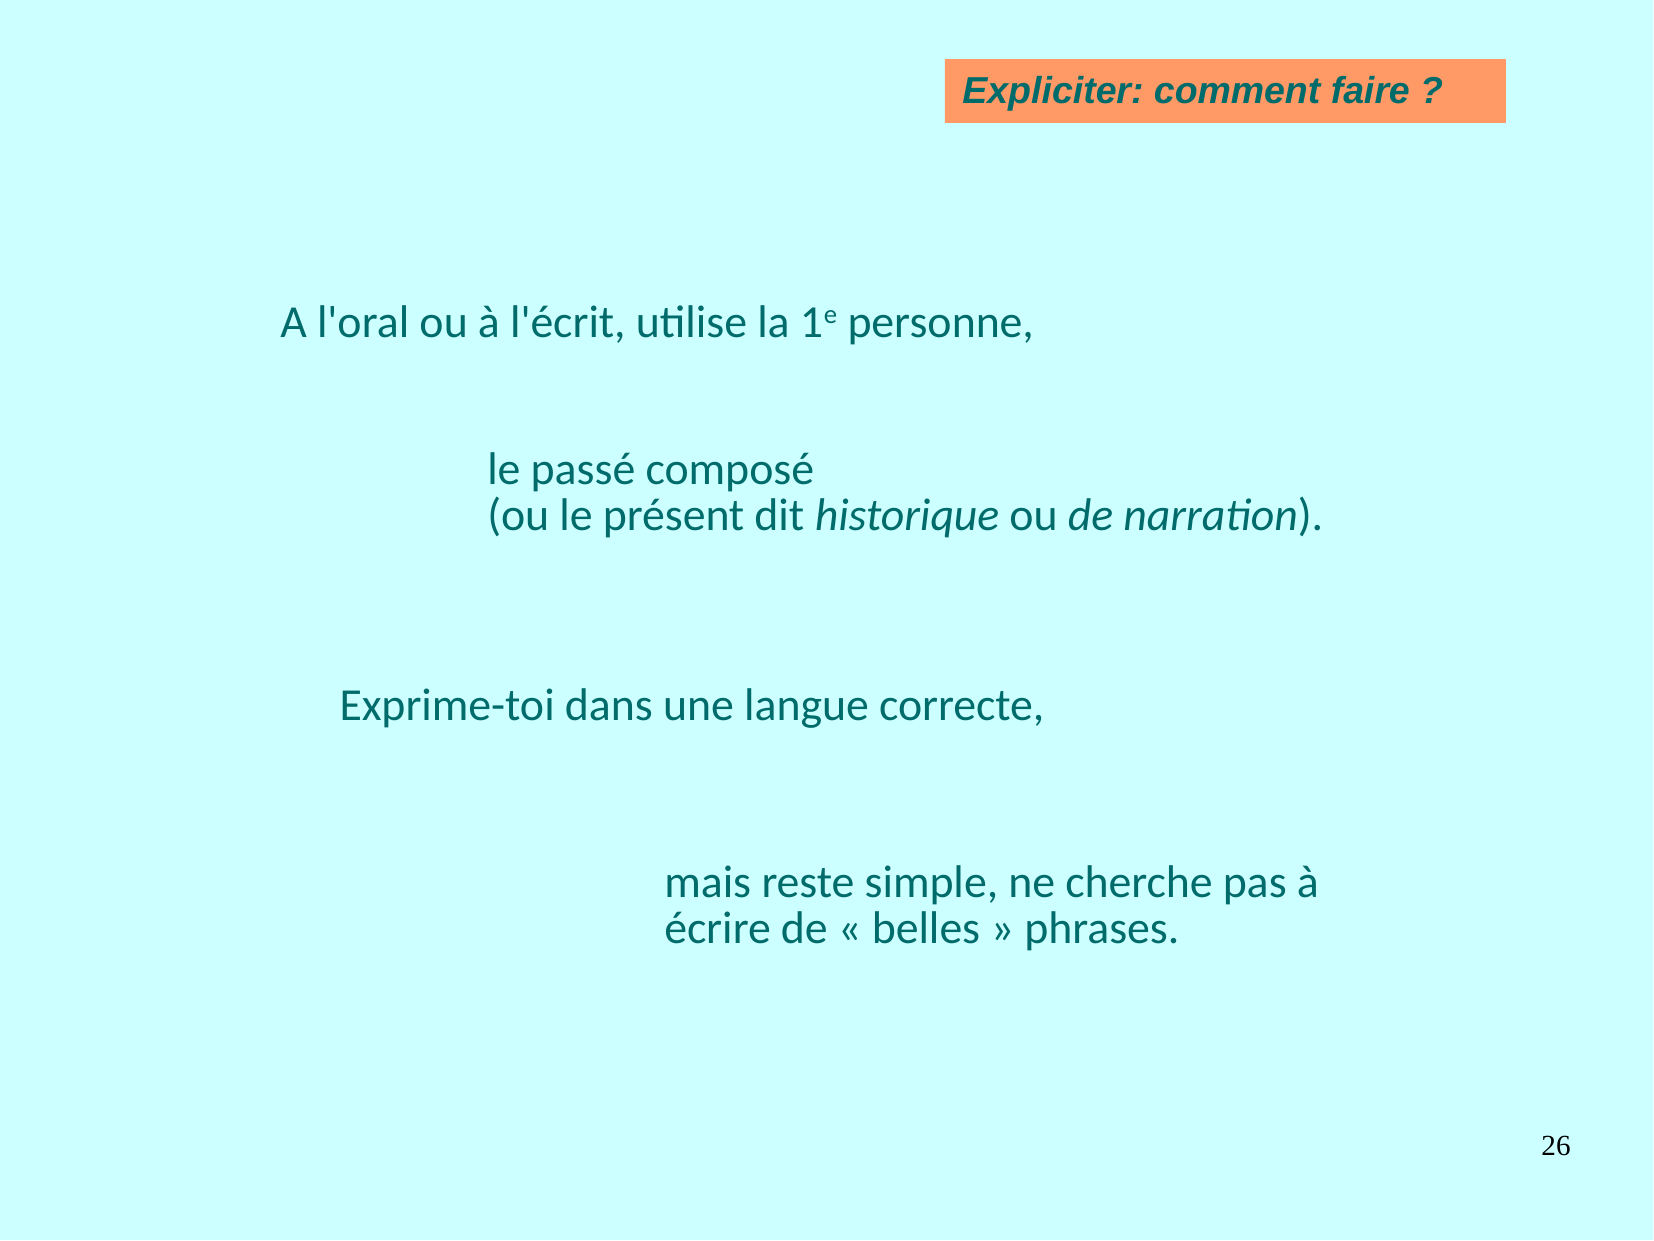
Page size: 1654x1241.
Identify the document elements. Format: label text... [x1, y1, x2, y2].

text_box A l'oral ou à l'écrit, utilise la 1e personne, [265, 295, 1329, 384]
text_box Exprime-toi dans une langue correcte, [324, 679, 1123, 740]
text_box mais reste simple, ne cherche pas à écrire de « belles » phrases. [649, 856, 1359, 983]
text_box le passé composé (ou le présent dit historique ou de narration). [472, 442, 1388, 570]
text_box Expliciter: comment faire ? [944, 59, 1506, 123]
